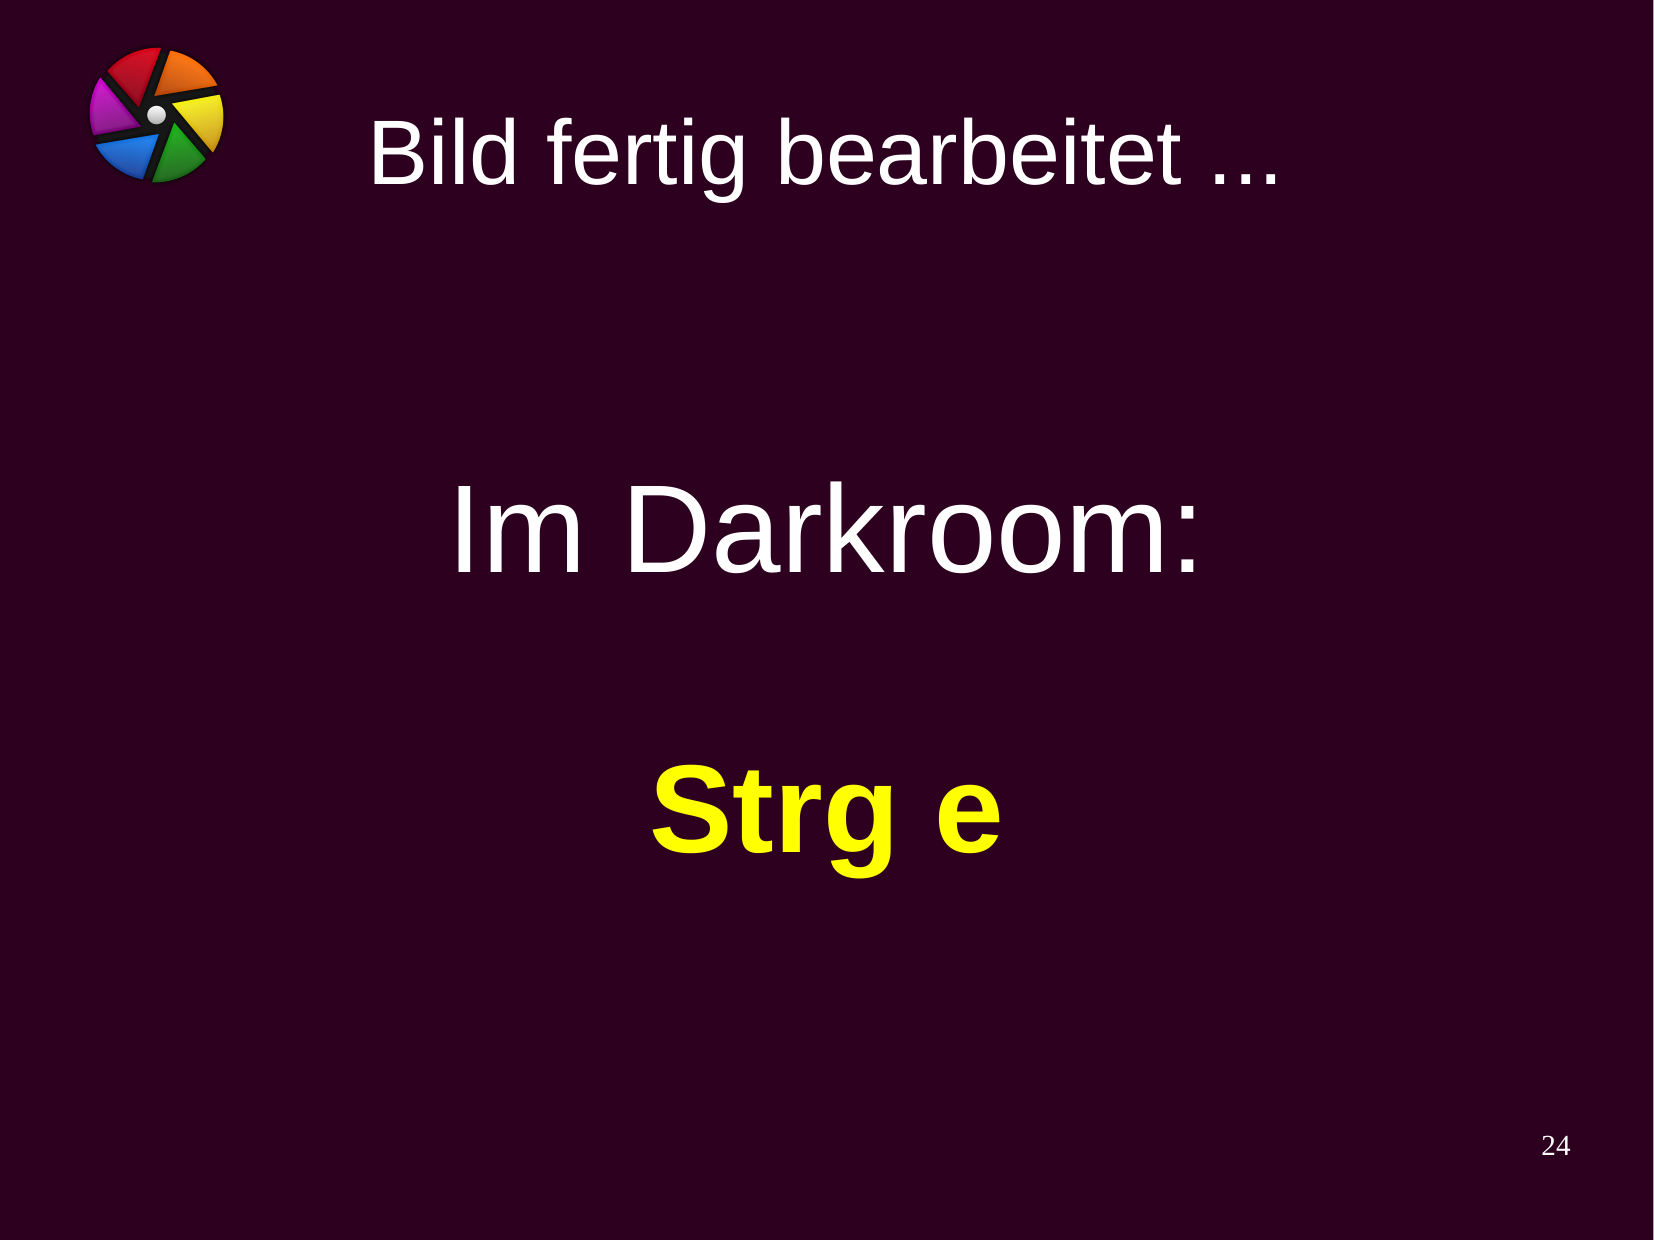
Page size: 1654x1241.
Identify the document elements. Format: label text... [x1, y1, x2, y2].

picture [82, 41, 231, 189]
title Bild fertig bearbeitet ... [82, 49, 1571, 257]
list Im Darkroom: Strg e [82, 290, 1571, 1111]
